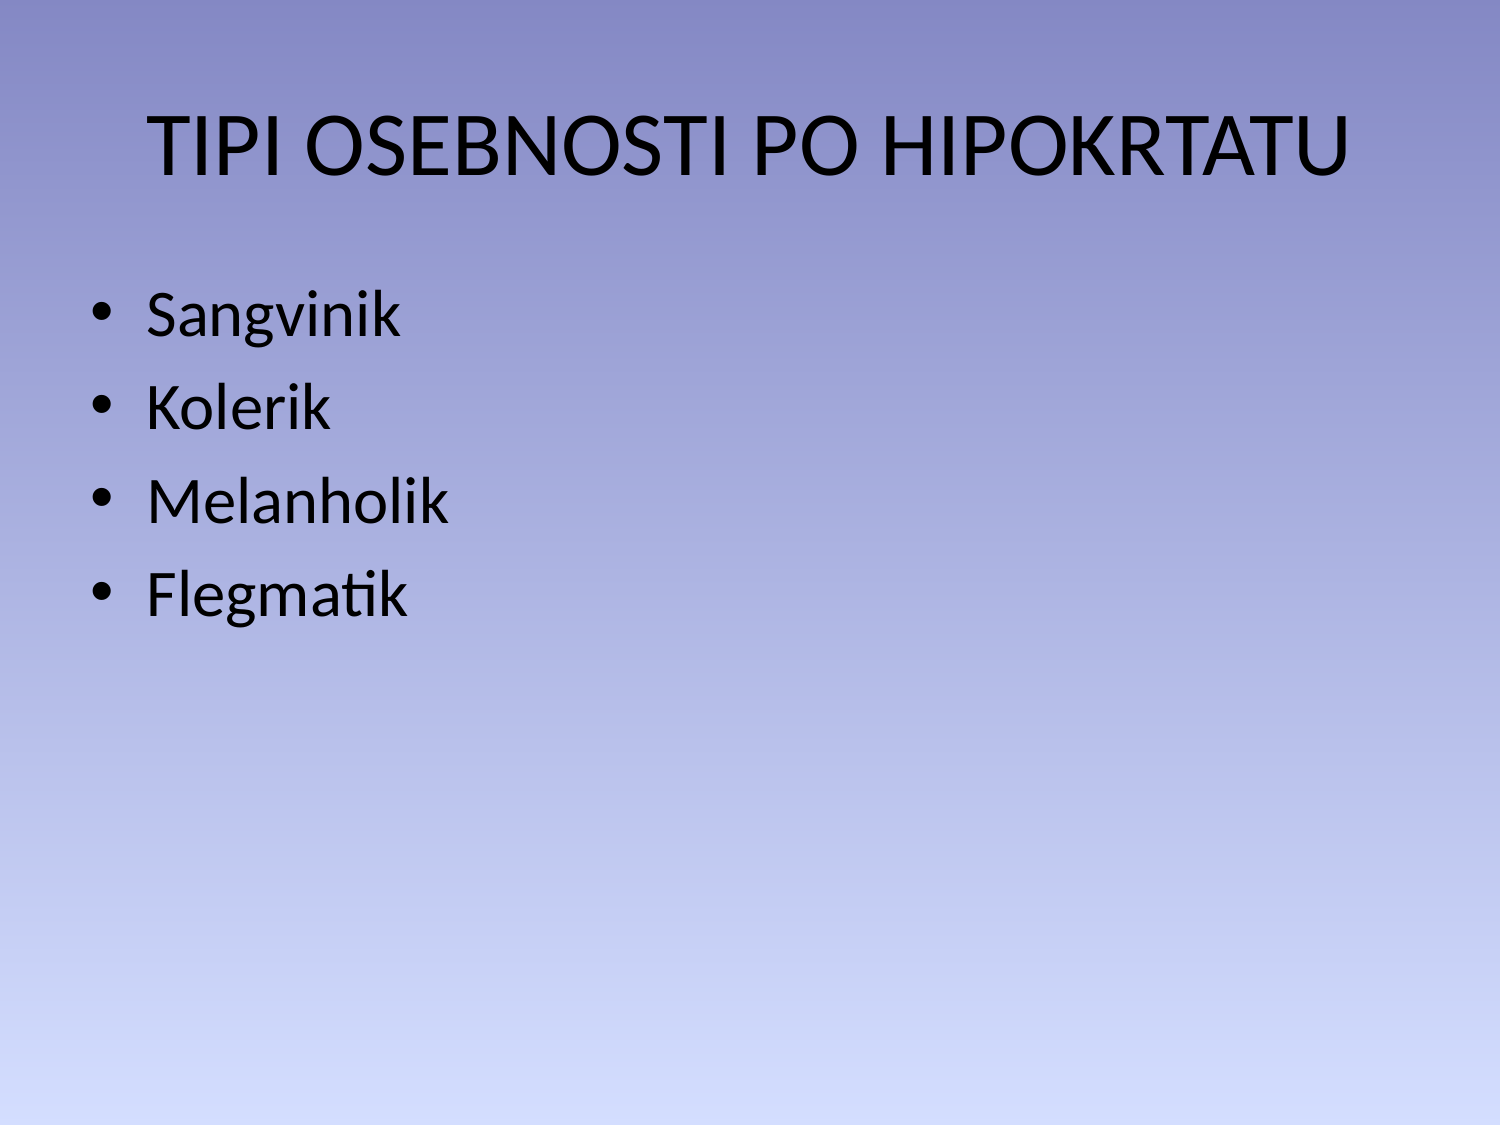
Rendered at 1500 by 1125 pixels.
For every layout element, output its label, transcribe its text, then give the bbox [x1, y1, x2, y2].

list Sangvinik Kolerik Melanholik Flegmatik [75, 262, 1425, 1005]
title TIPI OSEBNOSTI PO HIPOKRTATU [75, 45, 1425, 233]
